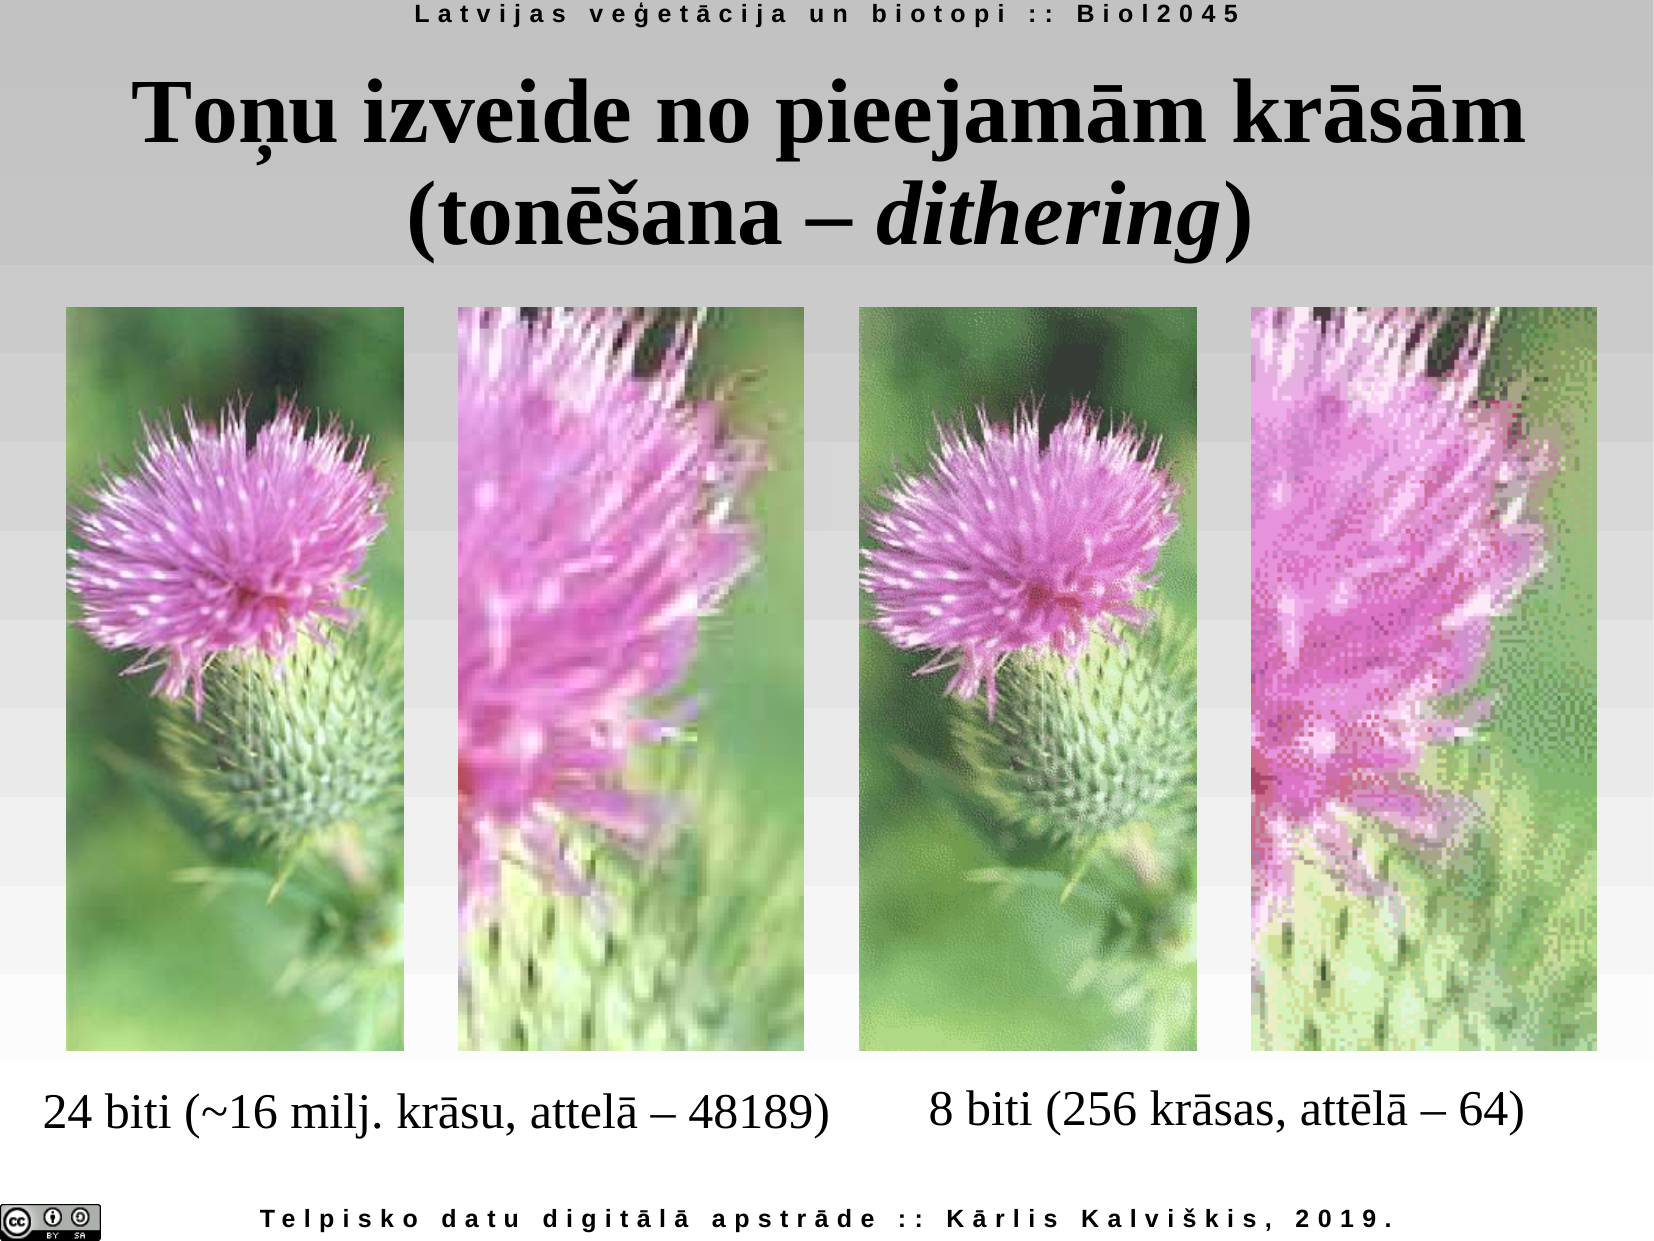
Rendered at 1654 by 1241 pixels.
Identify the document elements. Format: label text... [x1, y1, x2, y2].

text_box 24 biti (~16 milj. krāsu, attelā – 48189) [42, 1083, 831, 1139]
picture [0, 0, 1654, 1241]
text_box 8 biti (256 krāsas, attēlā – 64) [928, 1080, 1526, 1137]
title Toņu izveide no pieejamām krāsām (tonēšana – dithering) [34, 61, 1626, 296]
